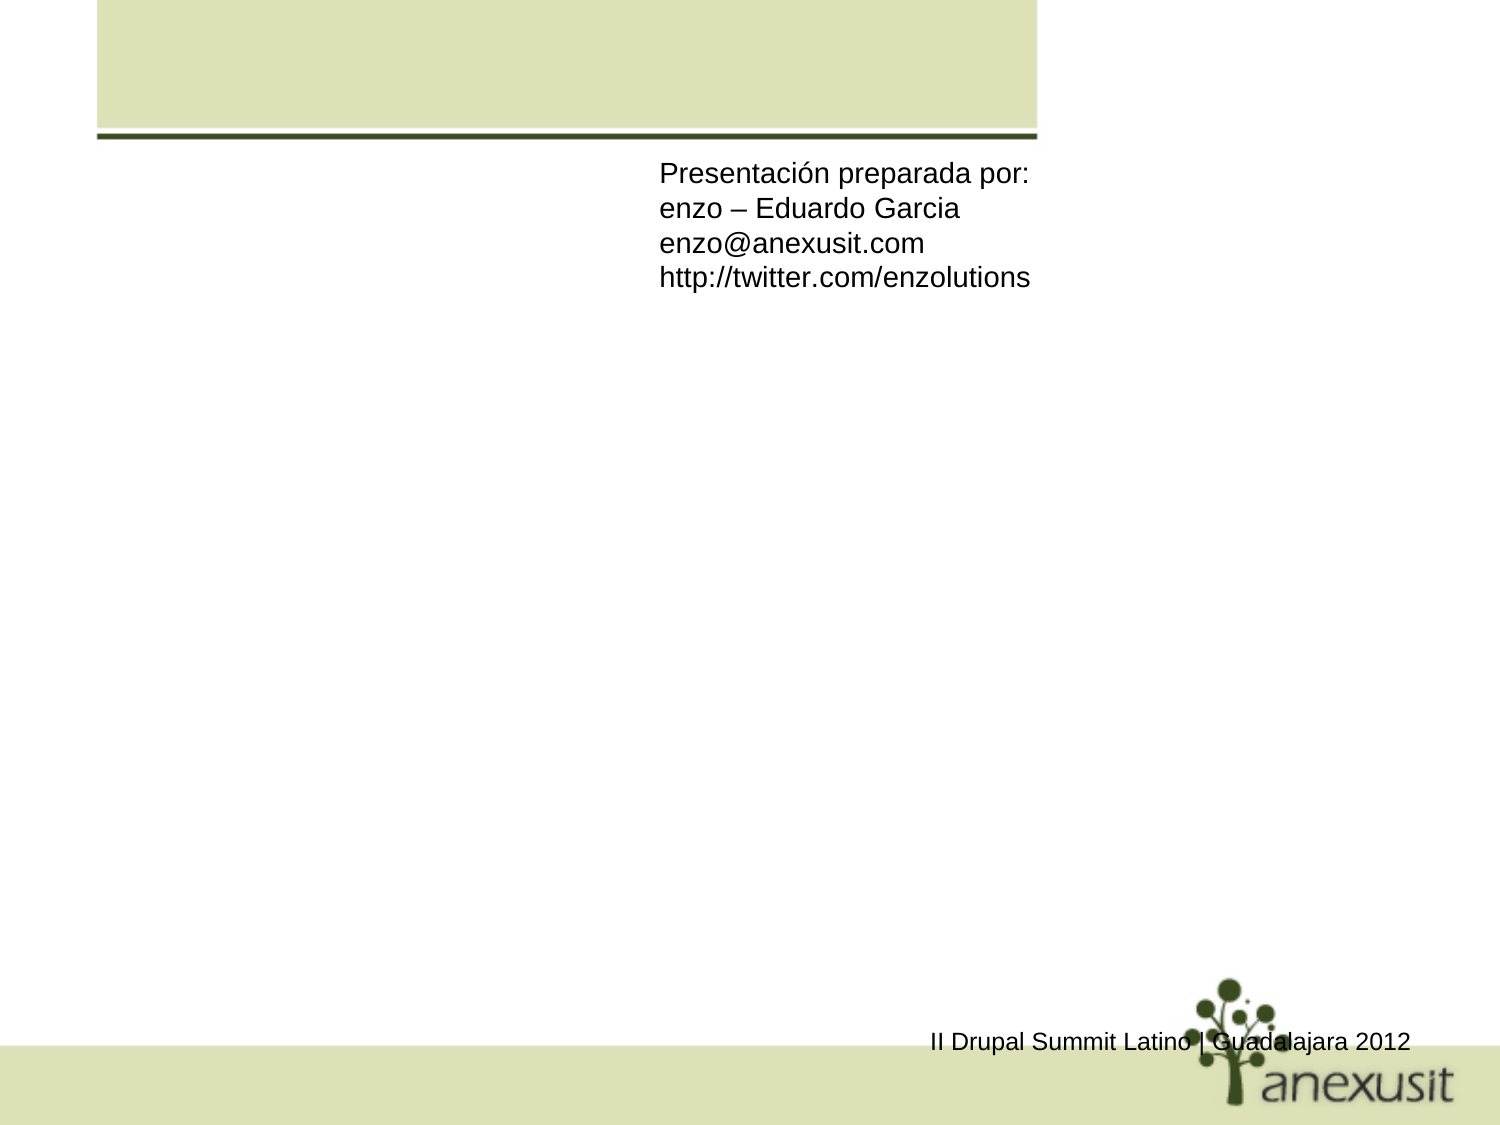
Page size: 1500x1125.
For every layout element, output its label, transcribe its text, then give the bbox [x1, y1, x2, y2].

picture [0, 0, 1500, 1125]
text_box Presentación preparada por: enzo – Eduardo Garcia enzo@anexusit.com http://twitter.com/enzolutions [644, 147, 1500, 336]
text_box II Drupal Summit Latino | Guadalajara 2012 [915, 1017, 1500, 1064]
